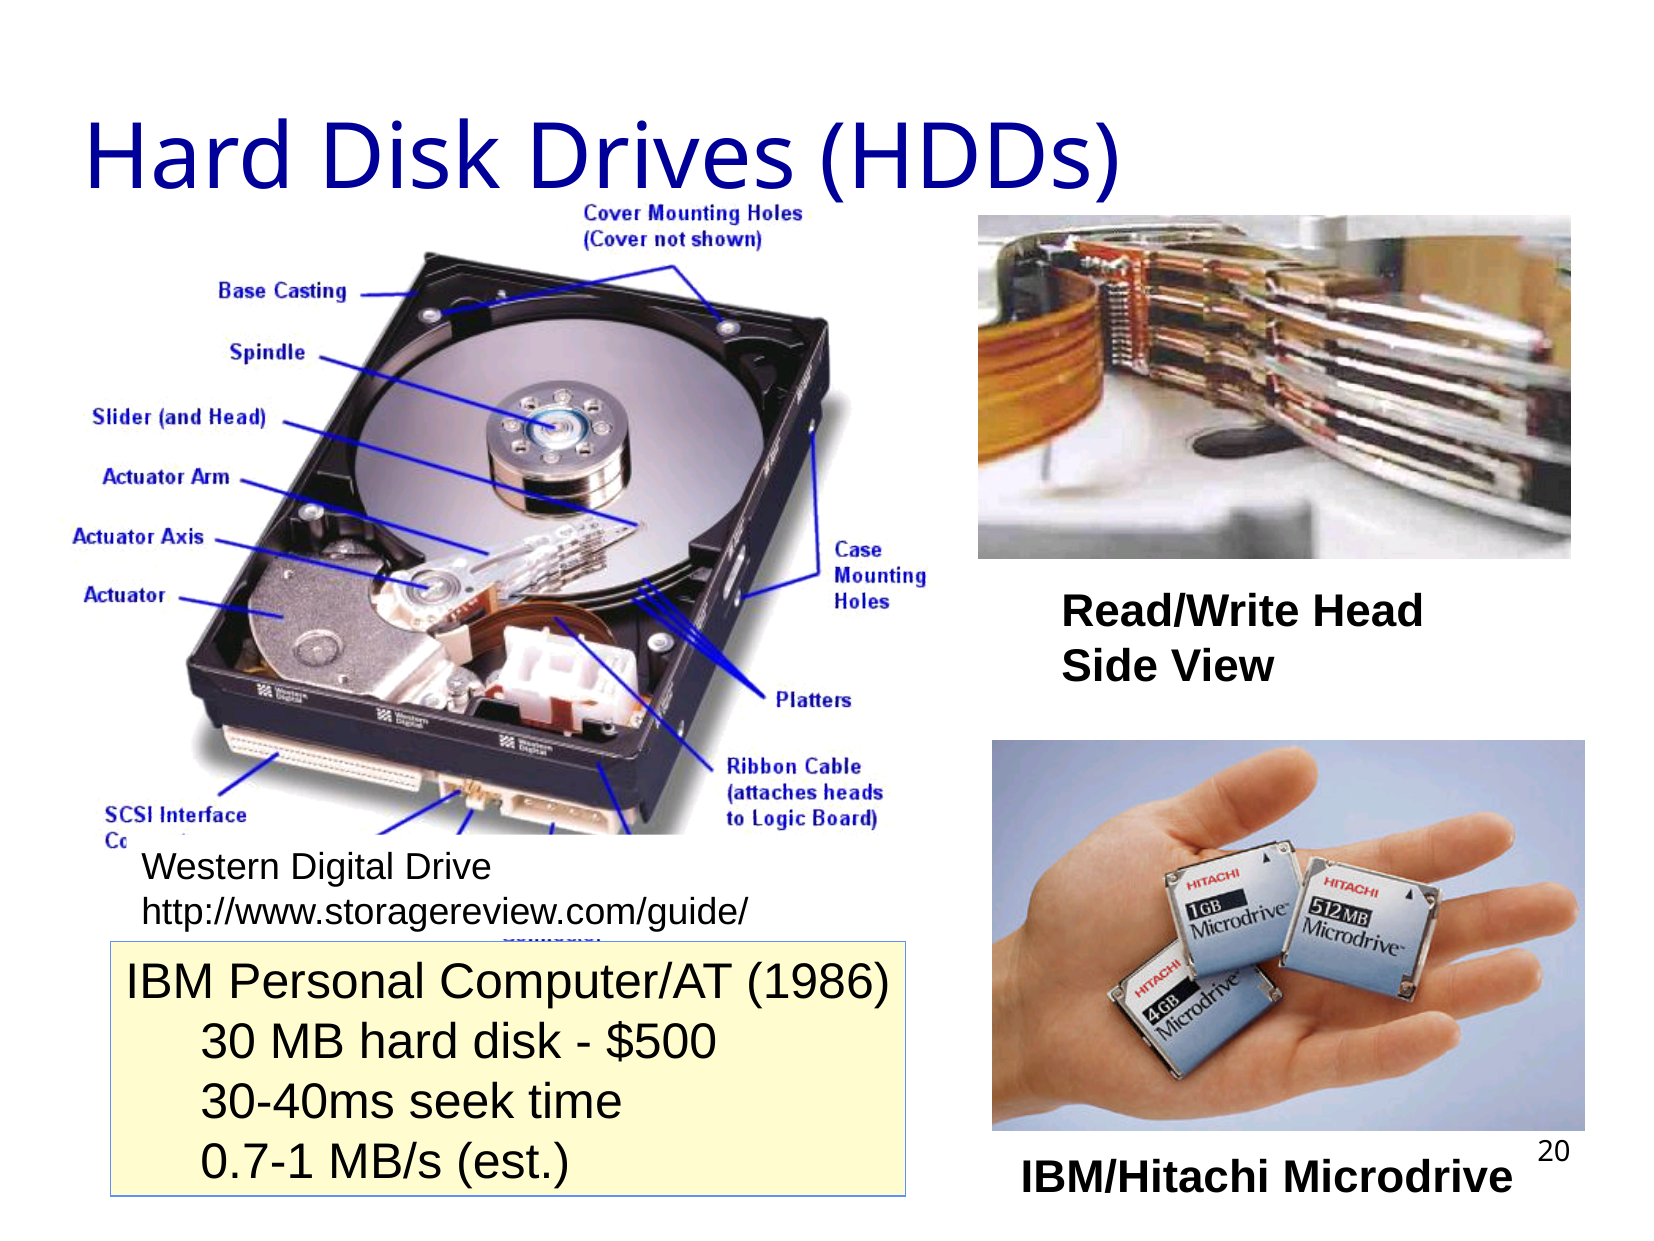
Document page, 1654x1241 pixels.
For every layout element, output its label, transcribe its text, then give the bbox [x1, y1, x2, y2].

text_box Read/Write Head Side View [1046, 573, 1515, 699]
text_box Western Digital Drive http://www.storagereview.com/guide/ [126, 834, 839, 940]
picture [57, 177, 951, 965]
picture [992, 740, 1585, 1131]
title Hard Disk Drives (HDDs) [82, 49, 1571, 257]
text_box IBM Personal Computer/AT (1986) 30 MB hard disk - $500 30-40ms seek time 0.7-1 MB/s (est.) [110, 941, 906, 1197]
picture [978, 215, 1571, 559]
text_box IBM/Hitachi Microdrive [1005, 1139, 1604, 1210]
